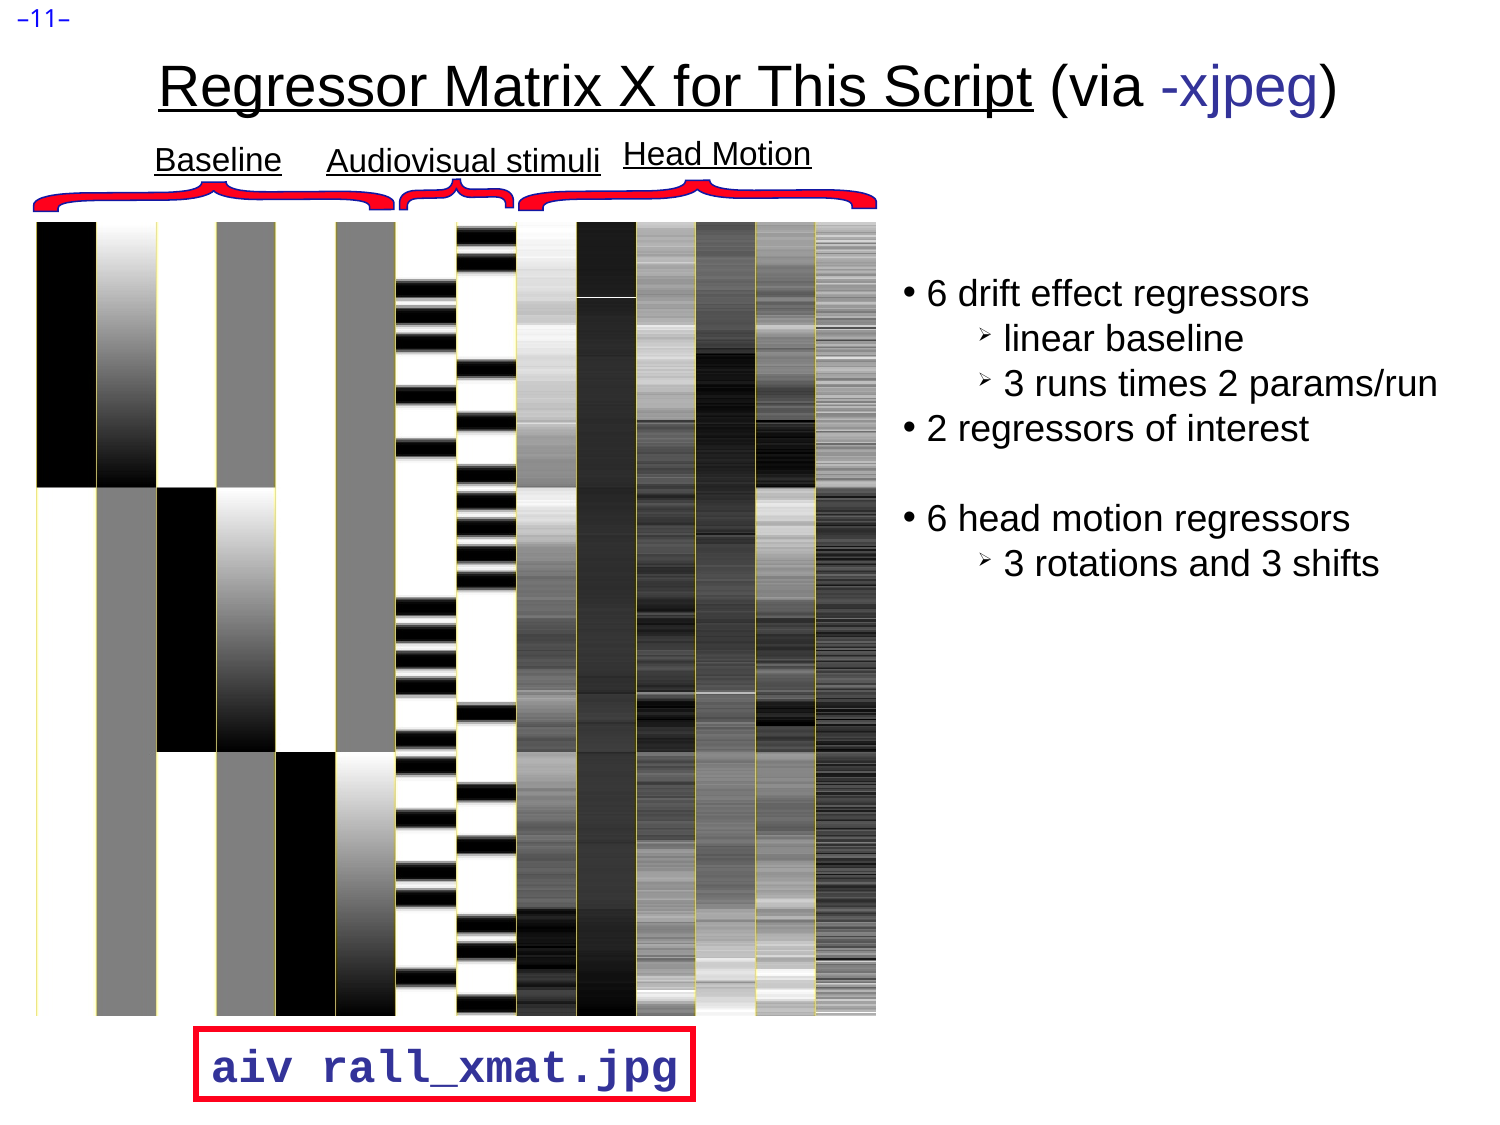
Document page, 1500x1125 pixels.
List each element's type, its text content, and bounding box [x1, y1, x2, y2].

text_box Audiovisual stimuli [311, 131, 617, 187]
text_box } [399, 179, 514, 210]
title Regressor Matrix X for This Script (via -xjpeg) [111, 20, 1387, 146]
text_box Baseline [139, 130, 298, 187]
text_box Head Motion [608, 124, 827, 180]
text_box } [33, 182, 394, 212]
text_box } [518, 180, 877, 211]
text_box aiv rall_xmat.jpg [196, 1028, 694, 1100]
text_box 6 drift effect regressors linear baseline 3 runs times 2 params/run 2 regressors of interest 6 head motion regressors 3 rotations and 3 shifts [888, 261, 1459, 592]
picture [36, 222, 876, 1016]
